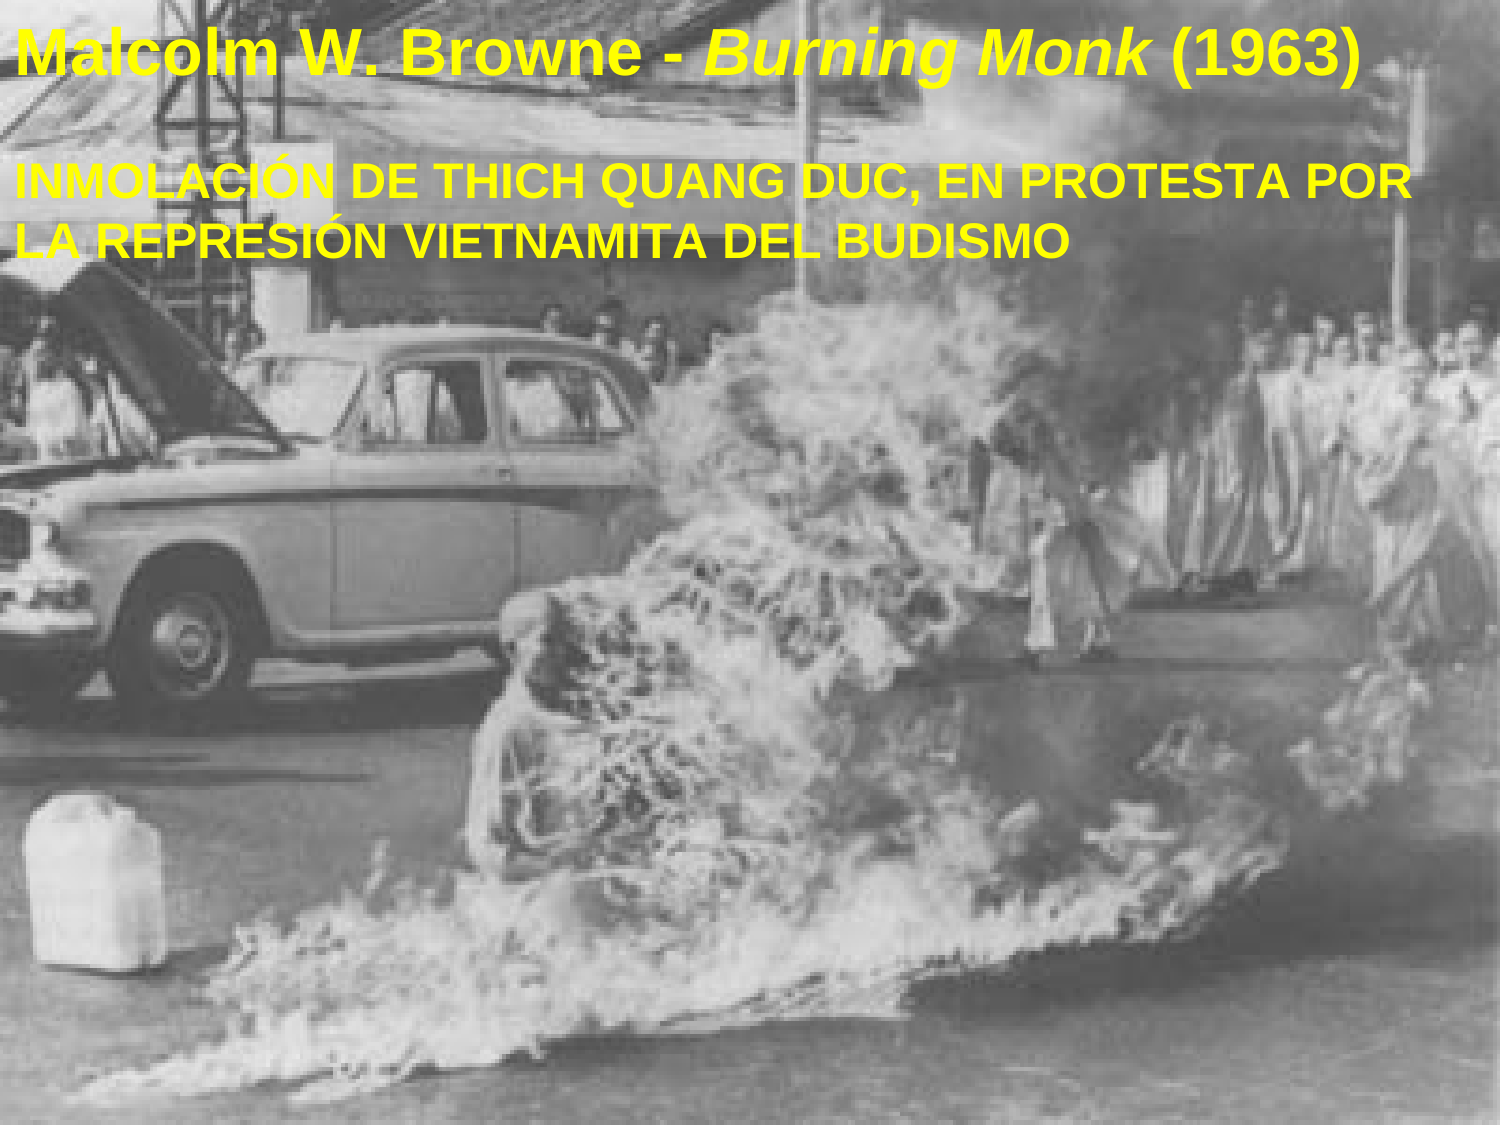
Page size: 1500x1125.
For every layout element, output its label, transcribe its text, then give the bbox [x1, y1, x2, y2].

picture [0, 277, 1500, 1125]
text_box Malcolm W. Browne - Burning Monk (1963) INMOLACIÓN DE THICH QUANG DUC, EN PROTESTA POR LA REPRESIÓN VIETNAMITA DEL BUDISMO [0, 1, 1500, 277]
